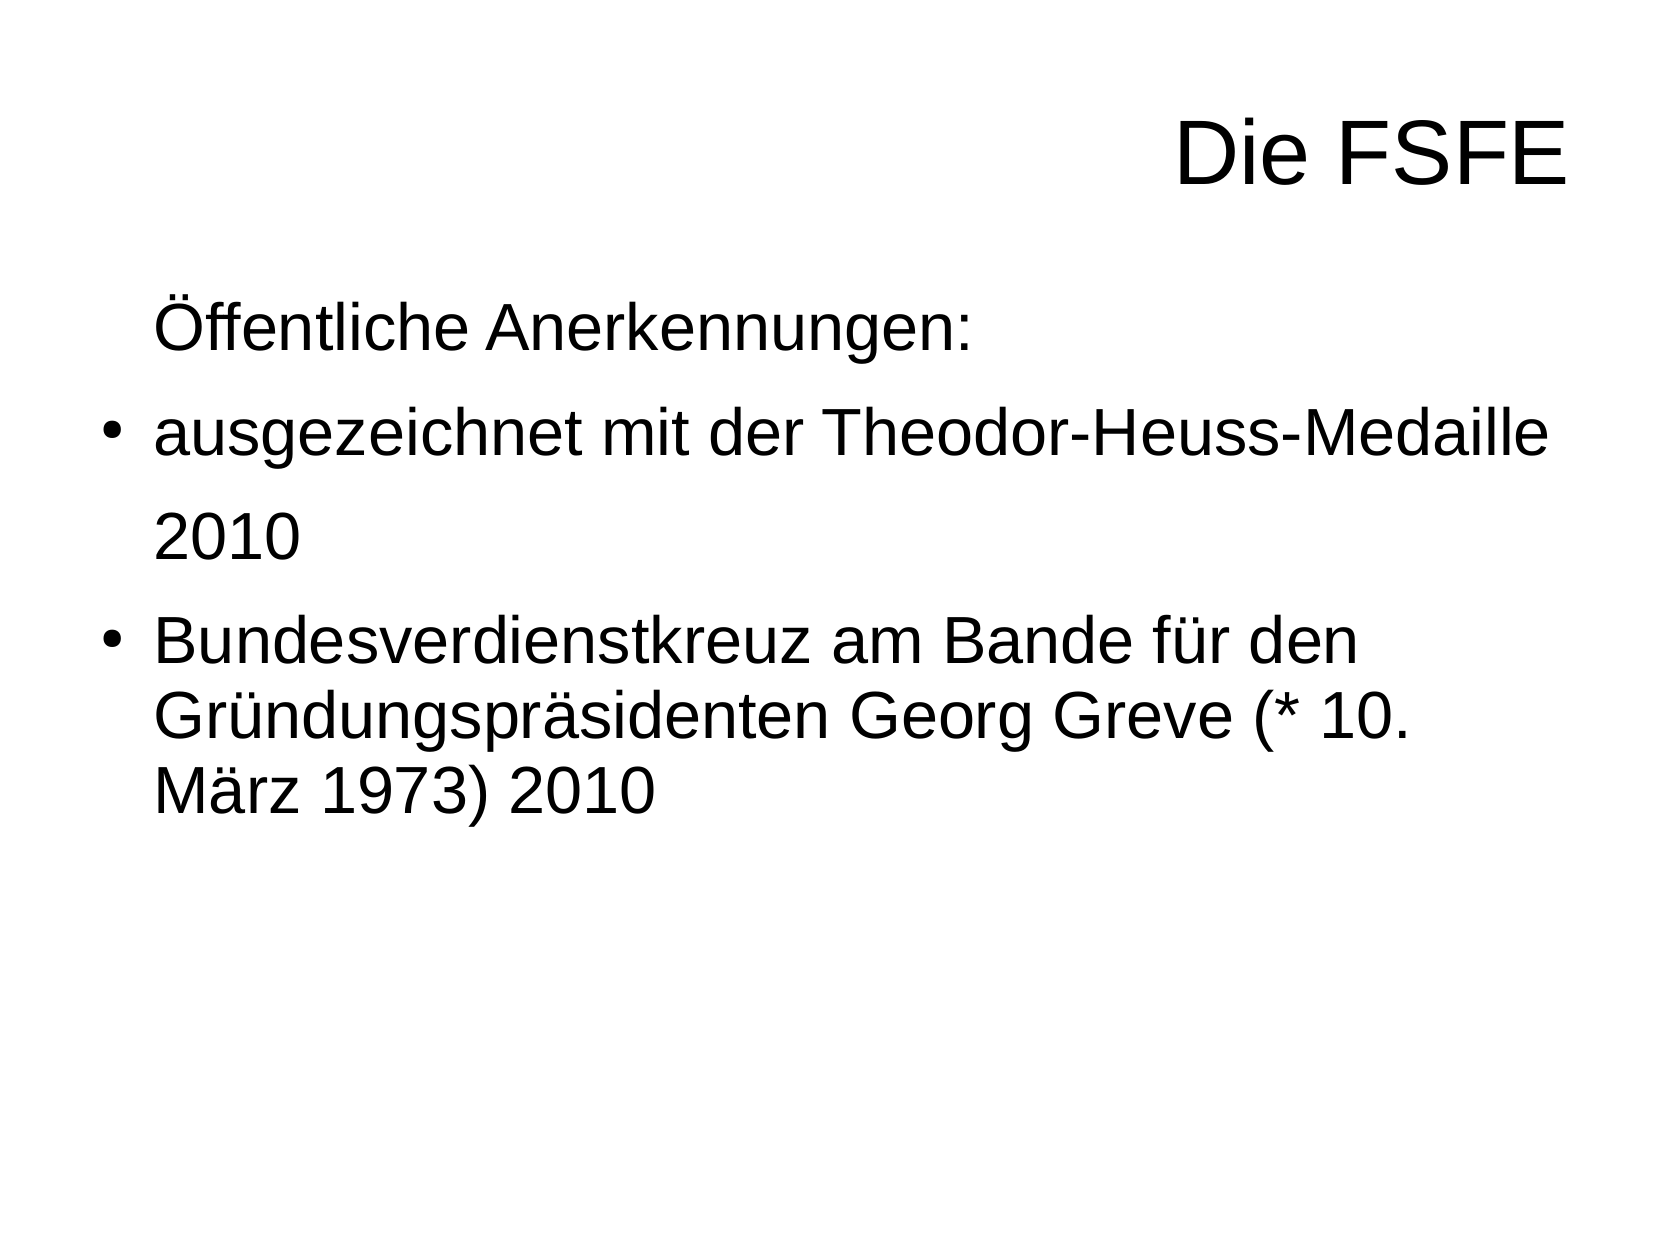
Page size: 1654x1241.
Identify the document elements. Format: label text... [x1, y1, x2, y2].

list Öffentliche Anerkennungen: ausgezeichnet mit der Theodor-Heuss-Medaille 2010 Bundesverdienstkreuz am Bande für den Gründungspräsidenten Georg Greve (* 10. März 1973) 2010 [82, 290, 1571, 1109]
title Die FSFE [82, 49, 1571, 257]
